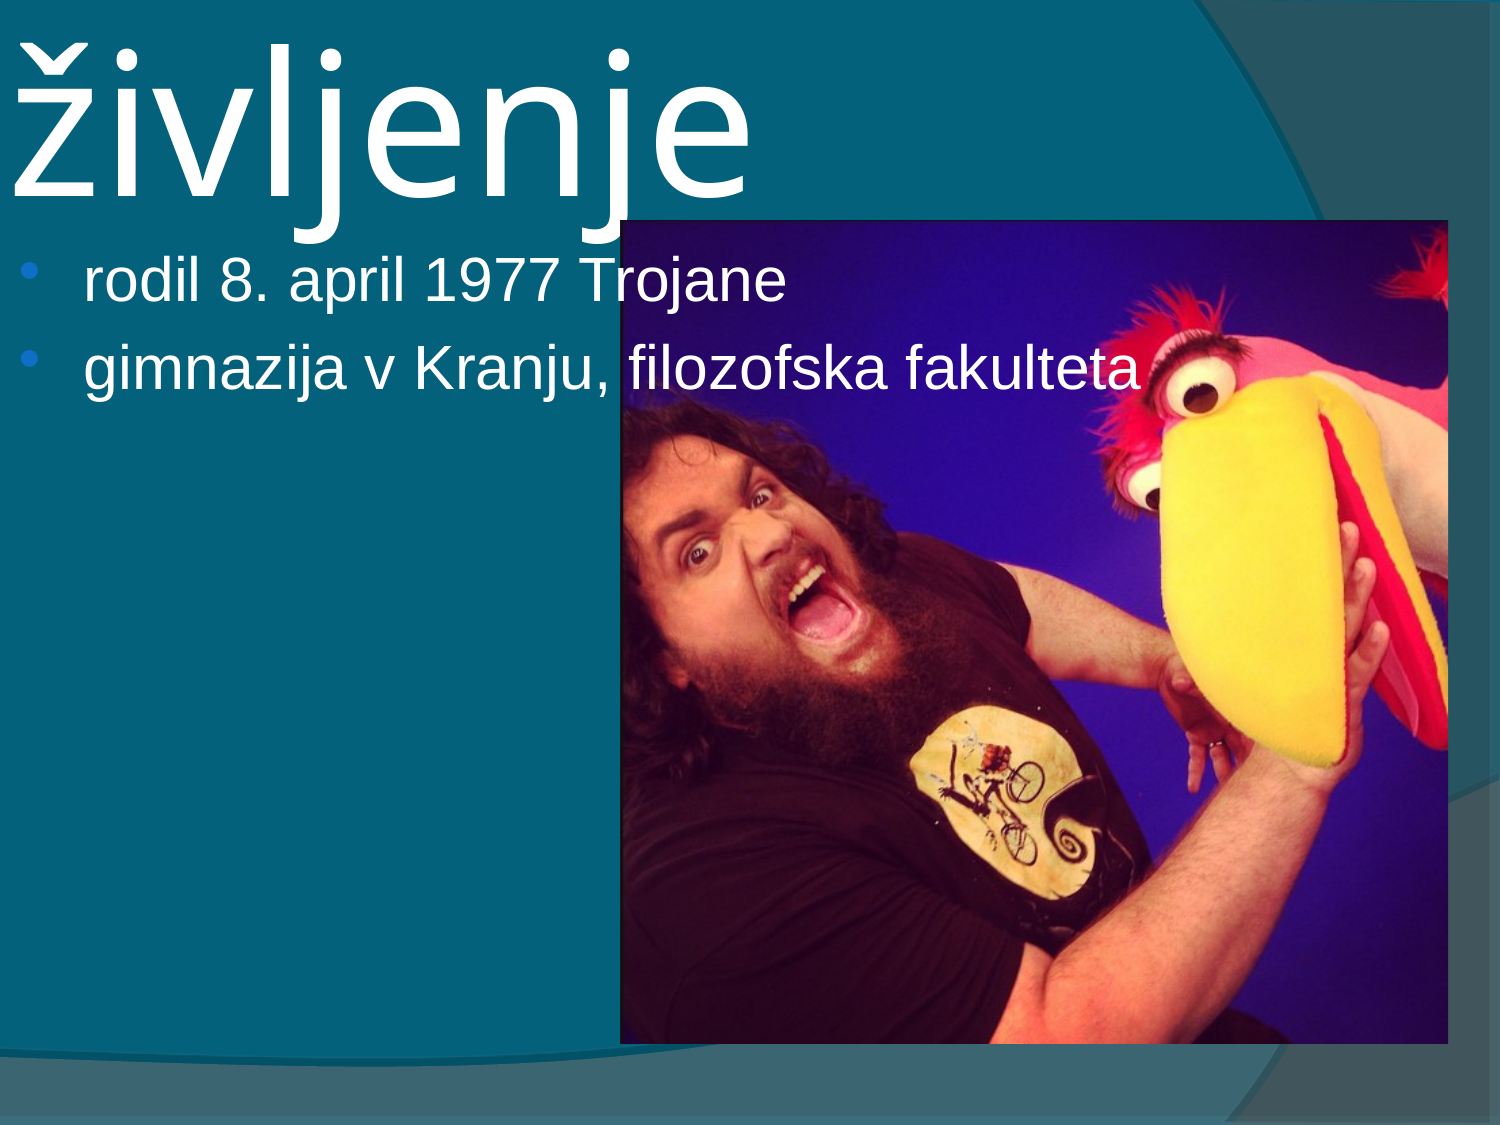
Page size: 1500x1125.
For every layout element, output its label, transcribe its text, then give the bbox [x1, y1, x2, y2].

picture [620, 220, 1449, 231]
title življenje [0, 0, 1500, 233]
list rodil 8. april 1977 Trojane gimnazija v Kranju, filozofska fakulteta [0, 231, 1459, 1125]
